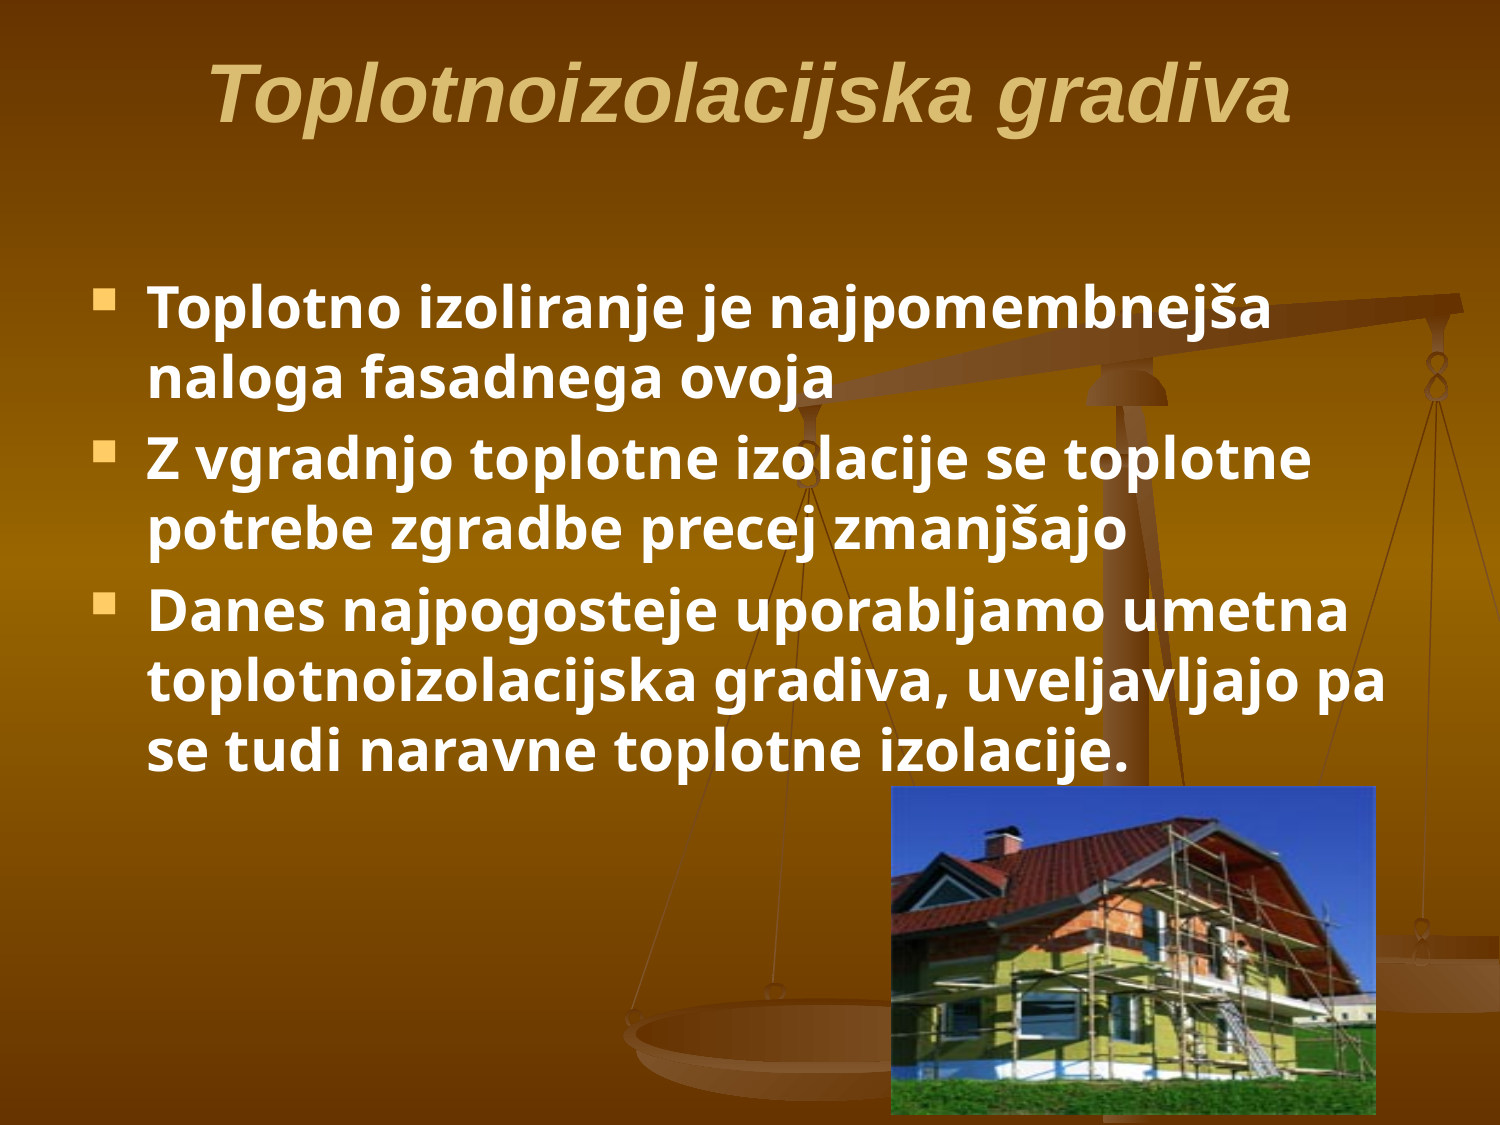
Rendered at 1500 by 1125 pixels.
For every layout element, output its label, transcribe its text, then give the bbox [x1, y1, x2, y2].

picture [891, 786, 1376, 1115]
title Toplotnoizolacijska gradiva [75, 45, 1425, 234]
list Toplotno izoliranje je najpomembnejša naloga fasadnega ovoja Z vgradnjo toplotne izolacije se toplotne potrebe zgradbe precej zmanjšajo Danes najpogosteje uporabljamo umetna toplotnoizolacijska gradiva, uveljavljajo pa se tudi naravne toplotne izolacije. [75, 262, 1425, 1006]
